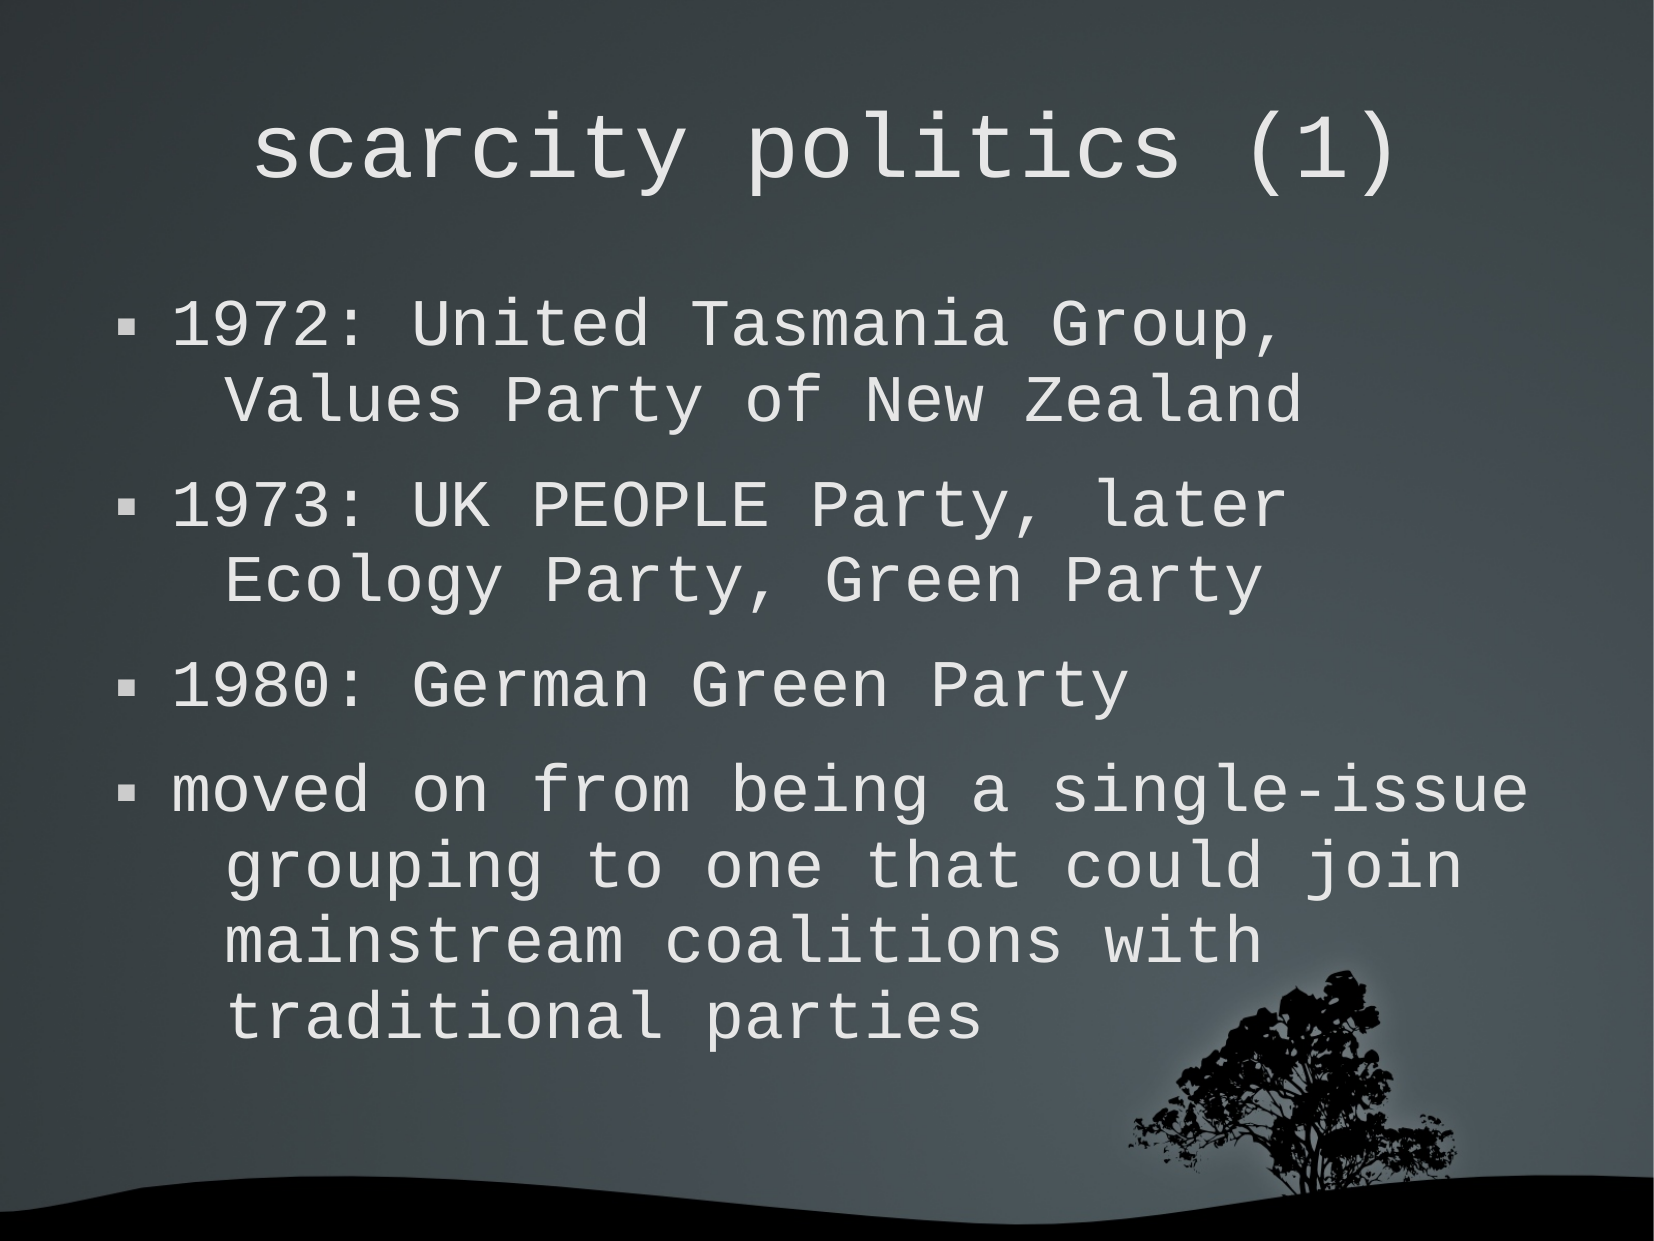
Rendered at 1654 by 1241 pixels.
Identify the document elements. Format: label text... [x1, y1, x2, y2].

title scarcity politics (1) [82, 49, 1571, 257]
list 1972: United Tasmania Group, Values Party of New Zealand 1973: UK PEOPLE Party, later Ecology Party, Green Party 1980: German Green Party moved on from being a single-issue grouping to one that could join mainstream coalitions with traditional parties [82, 290, 1571, 1109]
picture [0, 0, 1654, 1241]
